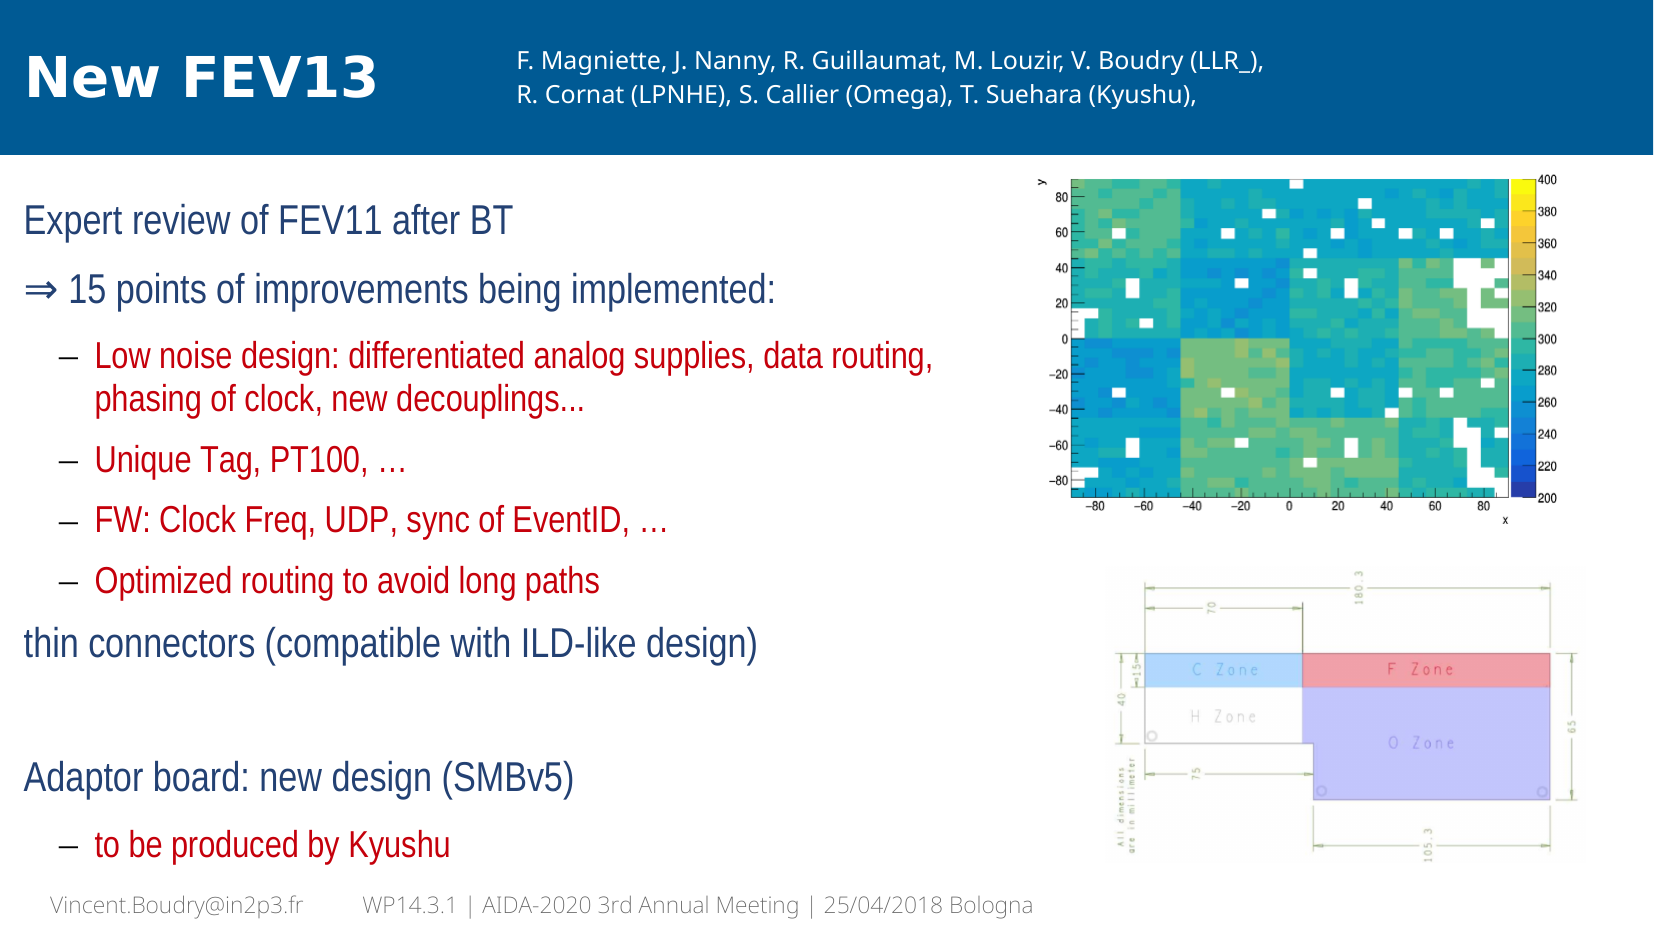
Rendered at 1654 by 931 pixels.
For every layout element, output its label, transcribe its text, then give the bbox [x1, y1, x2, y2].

picture [1023, 165, 1560, 532]
text_box F. Magniette, J. Nanny, R. Guillaumat, M. Louzir, V. Boudry (LLR_), R. Cornat (LPNHE), S. Callier (Omega), T. Suehara (Kyushu), [501, 35, 1282, 130]
title New FEV13 [24, 12, 1635, 143]
picture [1105, 566, 1586, 863]
list Expert review of FEV11 after BT ⇒ 15 points of improvements being implemented: Low noise design: differentiated analog supplies, data routing, phasing of clock, new decouplings... Unique Tag, PT100, … FW: Clock Freq, UDP, sync of EventID, … Optimized routing to avoid long paths thin connectors (compatible with ILD-like design) Adaptor board: new design (SMBv5) to be produced by Kyushu [23, 195, 1028, 867]
